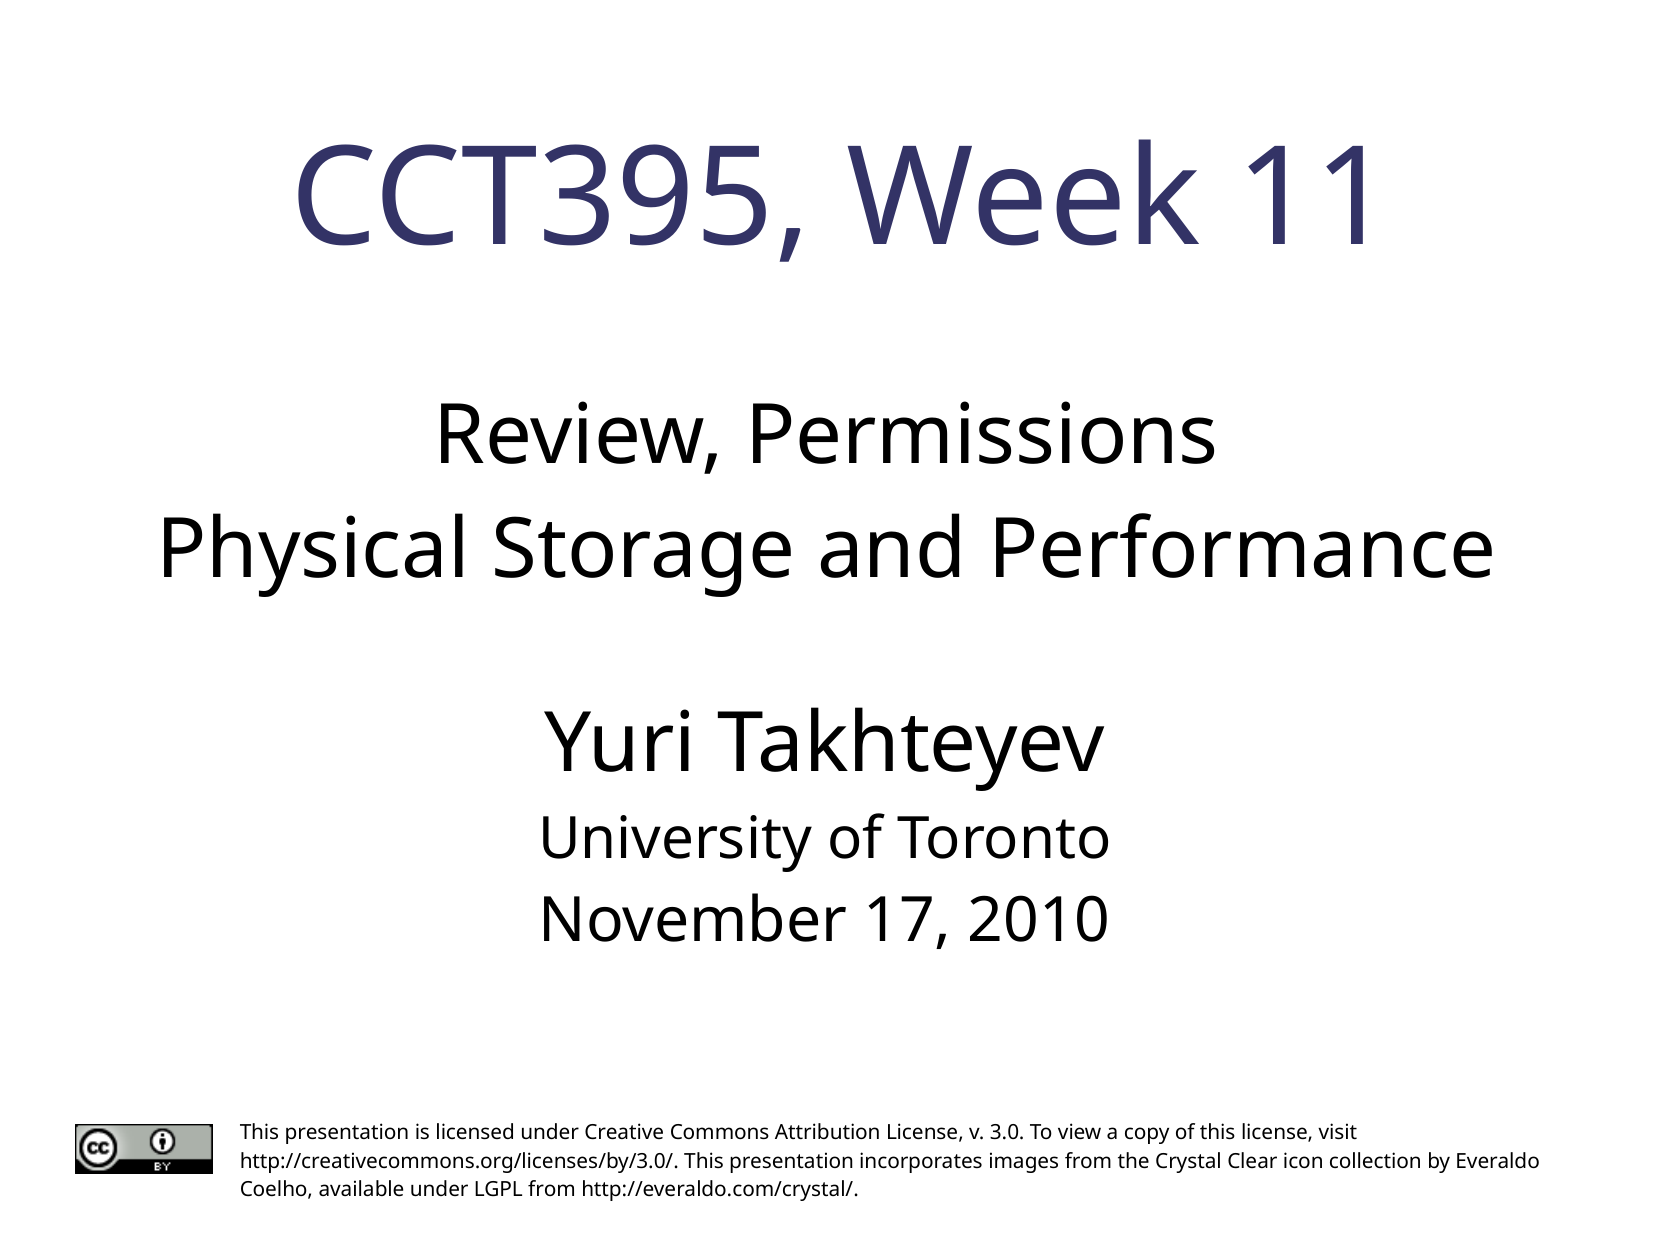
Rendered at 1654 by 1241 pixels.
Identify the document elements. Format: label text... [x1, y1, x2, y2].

picture [75, 1124, 213, 1174]
text_box This presentation is licensed under Creative Commons Attribution License, v. 3.0. To view a copy of this license, visit http://creativecommons.org/licenses/by/3.0/. This presentation incorporates images from the Crystal Clear icon collection by Everaldo Coelho, available under LGPL from http://everaldo.com/crystal/. [225, 1110, 1576, 1201]
text_box Yuri Takhteyev University of Toronto November 17, 2010 [150, 675, 1501, 938]
subtitle Review, Permissions Physical Storage and Performance [82, 375, 1571, 578]
title CCT395, Week 11 [34, 107, 1651, 275]
